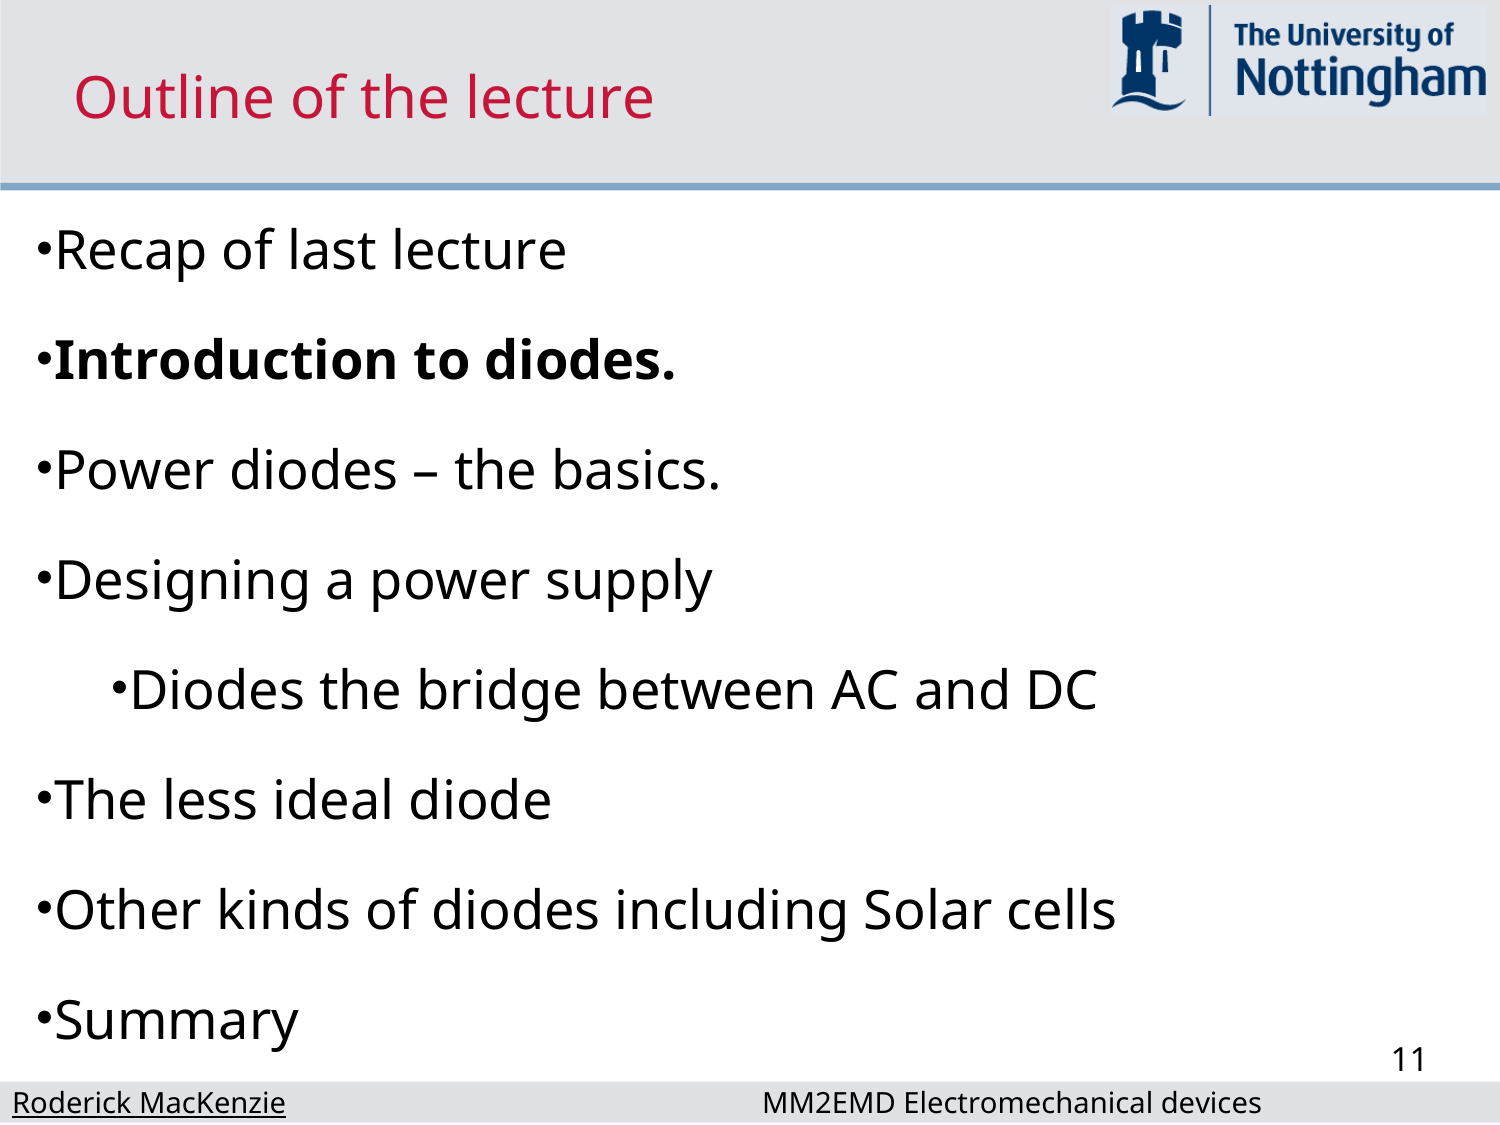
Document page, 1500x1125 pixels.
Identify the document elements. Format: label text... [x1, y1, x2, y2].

text_box <number> [1375, 1030, 1500, 1101]
title Outline of the lecture [59, 43, 1297, 148]
picture [1111, 4, 1487, 116]
text_box Recap of last lecture Introduction to diodes. Power diodes – the basics. Designing a power supply Diodes the bridge between AC and DC The less ideal diode Other kinds of diodes including Solar cells Summary [20, 207, 1463, 1068]
